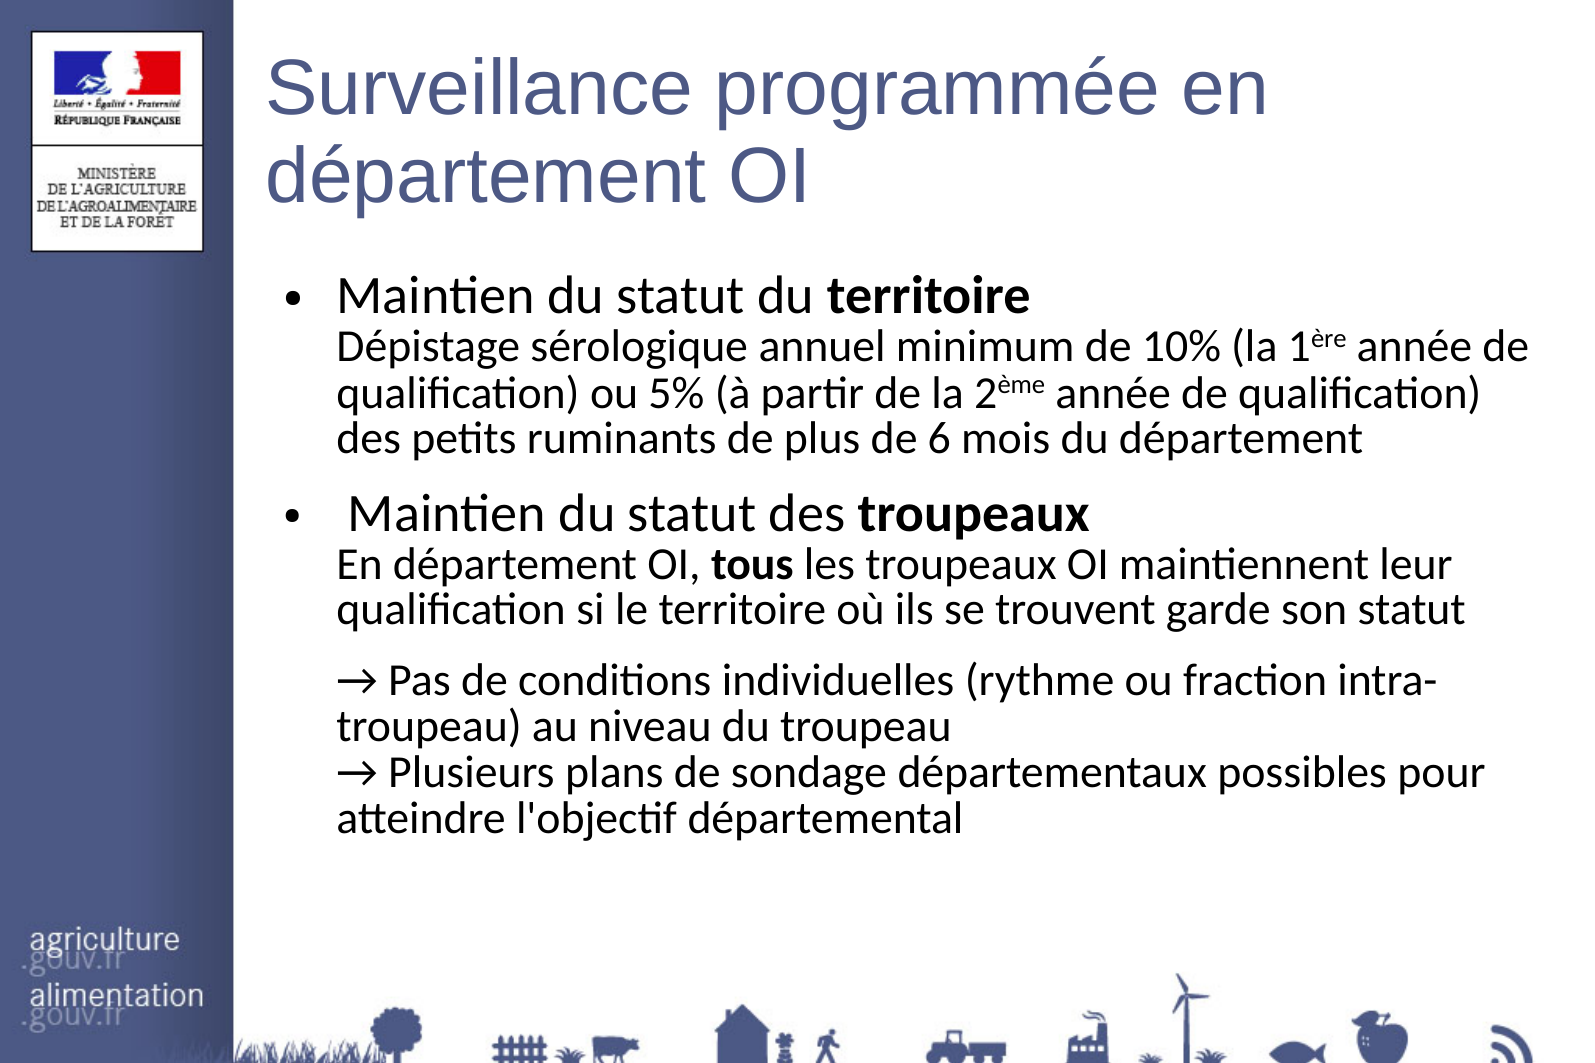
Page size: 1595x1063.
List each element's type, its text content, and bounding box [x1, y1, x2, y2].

title Surveillance programmée en département OI [265, 0, 1536, 272]
list Maintien du statut du territoire Dépistage sérologique annuel minimum de 10% (la 1ère année de qualification) ou 5% (à partir de la 2ème année de qualification) des petits ruminants de plus de 6 mois du département Maintien du statut des troupeaux En département OI, tous les troupeaux OI maintiennent leur qualification si le territoire où ils se trouvent garde son statut → Pas de conditions individuelles (rythme ou fraction intra-troupeau) au niveau du troupeau → Plusieurs plans de sondage départementaux possibles pour atteindre l'objectif départemental [265, 272, 1536, 1034]
picture [0, 0, 1595, 1063]
